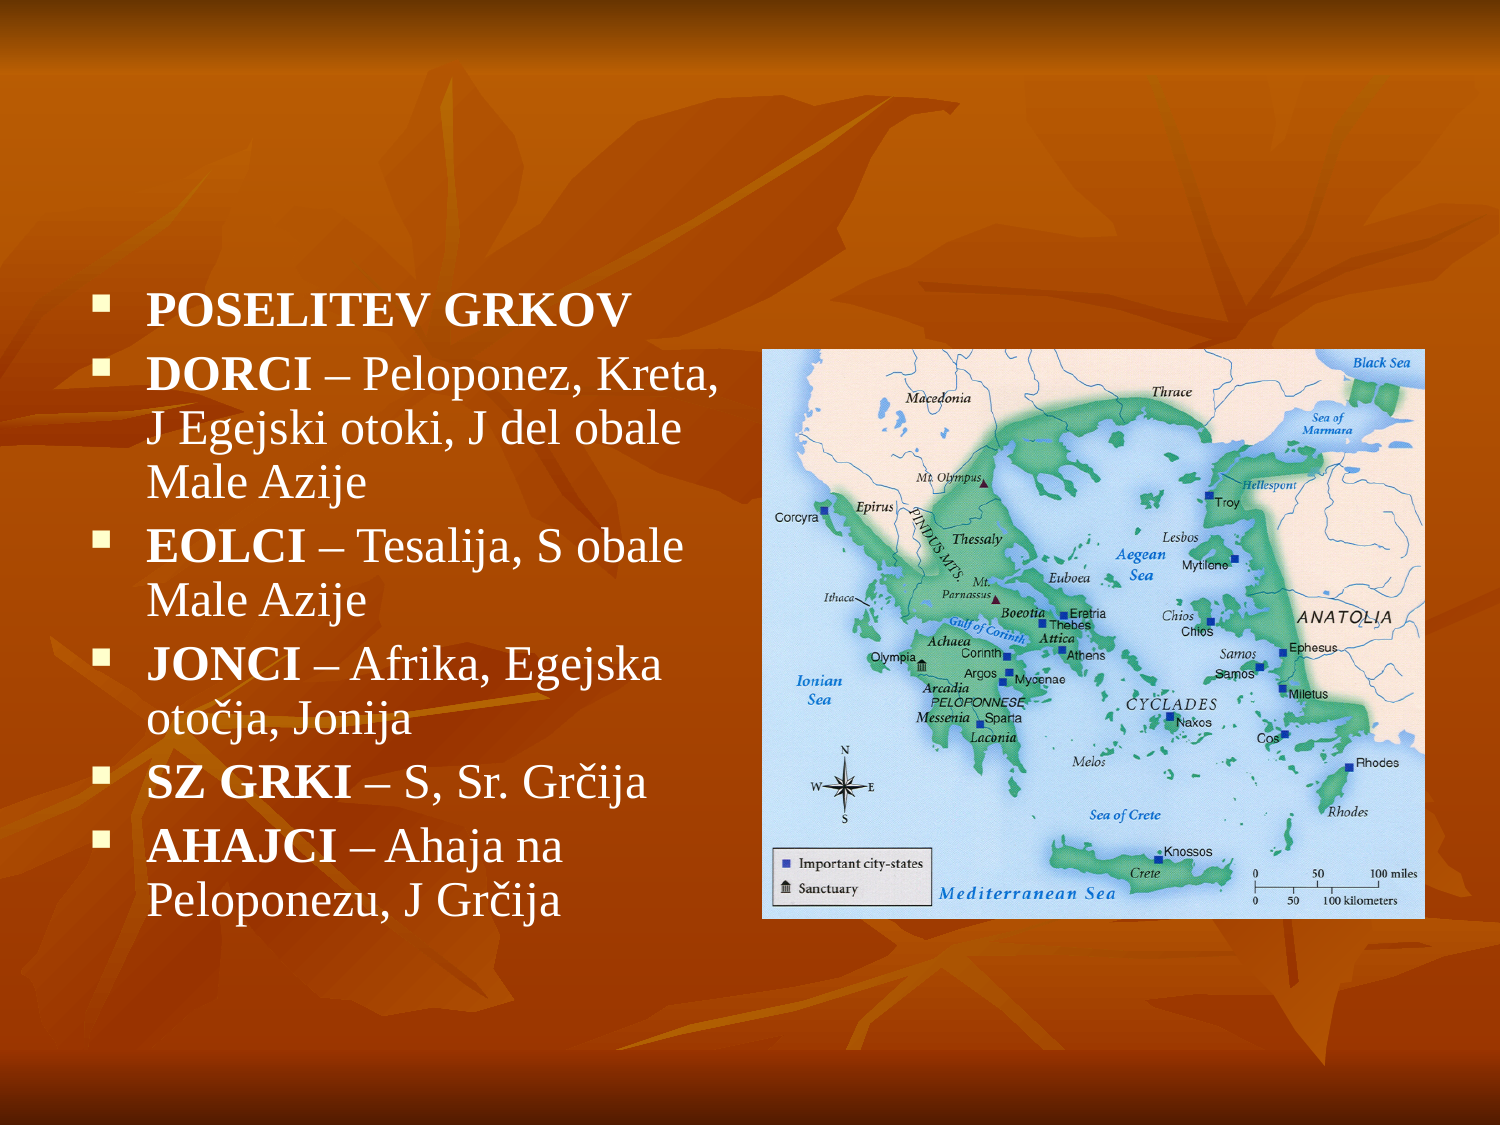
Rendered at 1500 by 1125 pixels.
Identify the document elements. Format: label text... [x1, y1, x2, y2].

list POSELITEV GRKOV DORCI – Peloponez, Kreta, J Egejski otoki, J del obale Male Azije EOLCI – Tesalija, S obale Male Azije JONCI – Afrika, Egejska otočja, Jonija SZ GRKI – S, Sr. Grčija AHAJCI – Ahaja na Peloponezu, J Grčija [75, 78, 738, 1083]
picture [762, 349, 1425, 919]
